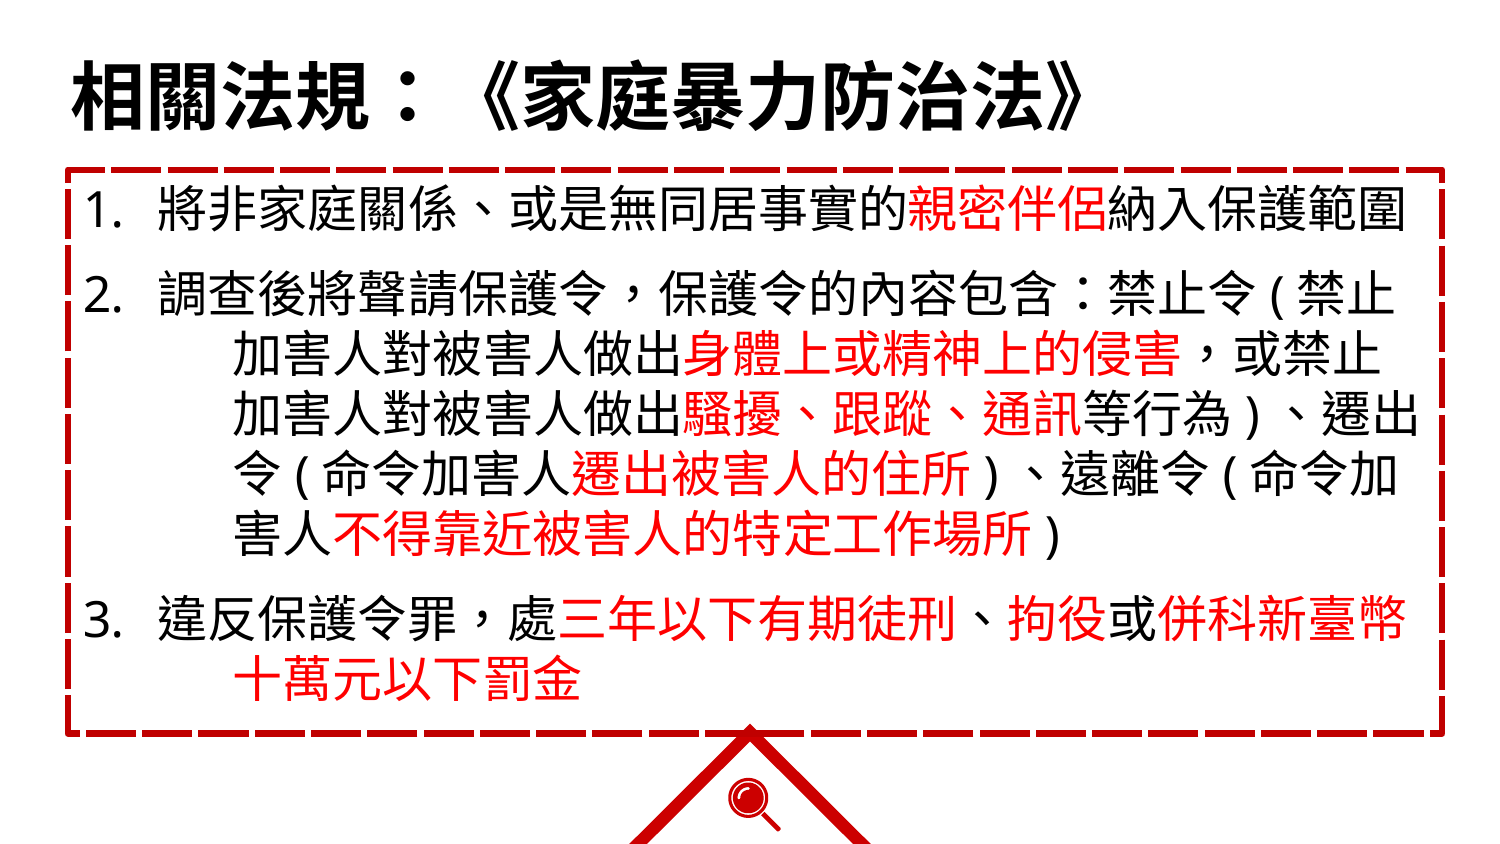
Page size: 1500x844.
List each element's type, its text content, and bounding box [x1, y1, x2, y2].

text_box 相關法規：《家庭暴力防治法》 [55, 34, 1218, 124]
text_box 將非家庭關係、或是無同居事實的親密伴侶納入保護範圍 調查後將聲請保護令，保護令的內容包含：禁止令(禁止加害人對被害人做出身體上或精神上的侵害，或禁止加害人對被害人做出騷擾、跟蹤、通訊等行為)、遷出令(命令加害人遷出被害人的住所)、遠離令(命令加害人不得靠近被害人的特定工作場所) 違反保護令罪，處三年以下有期徒刑、拘役或併科新臺幣十萬元以下罰金 [67, 169, 1443, 734]
text_box [728, 777, 781, 832]
